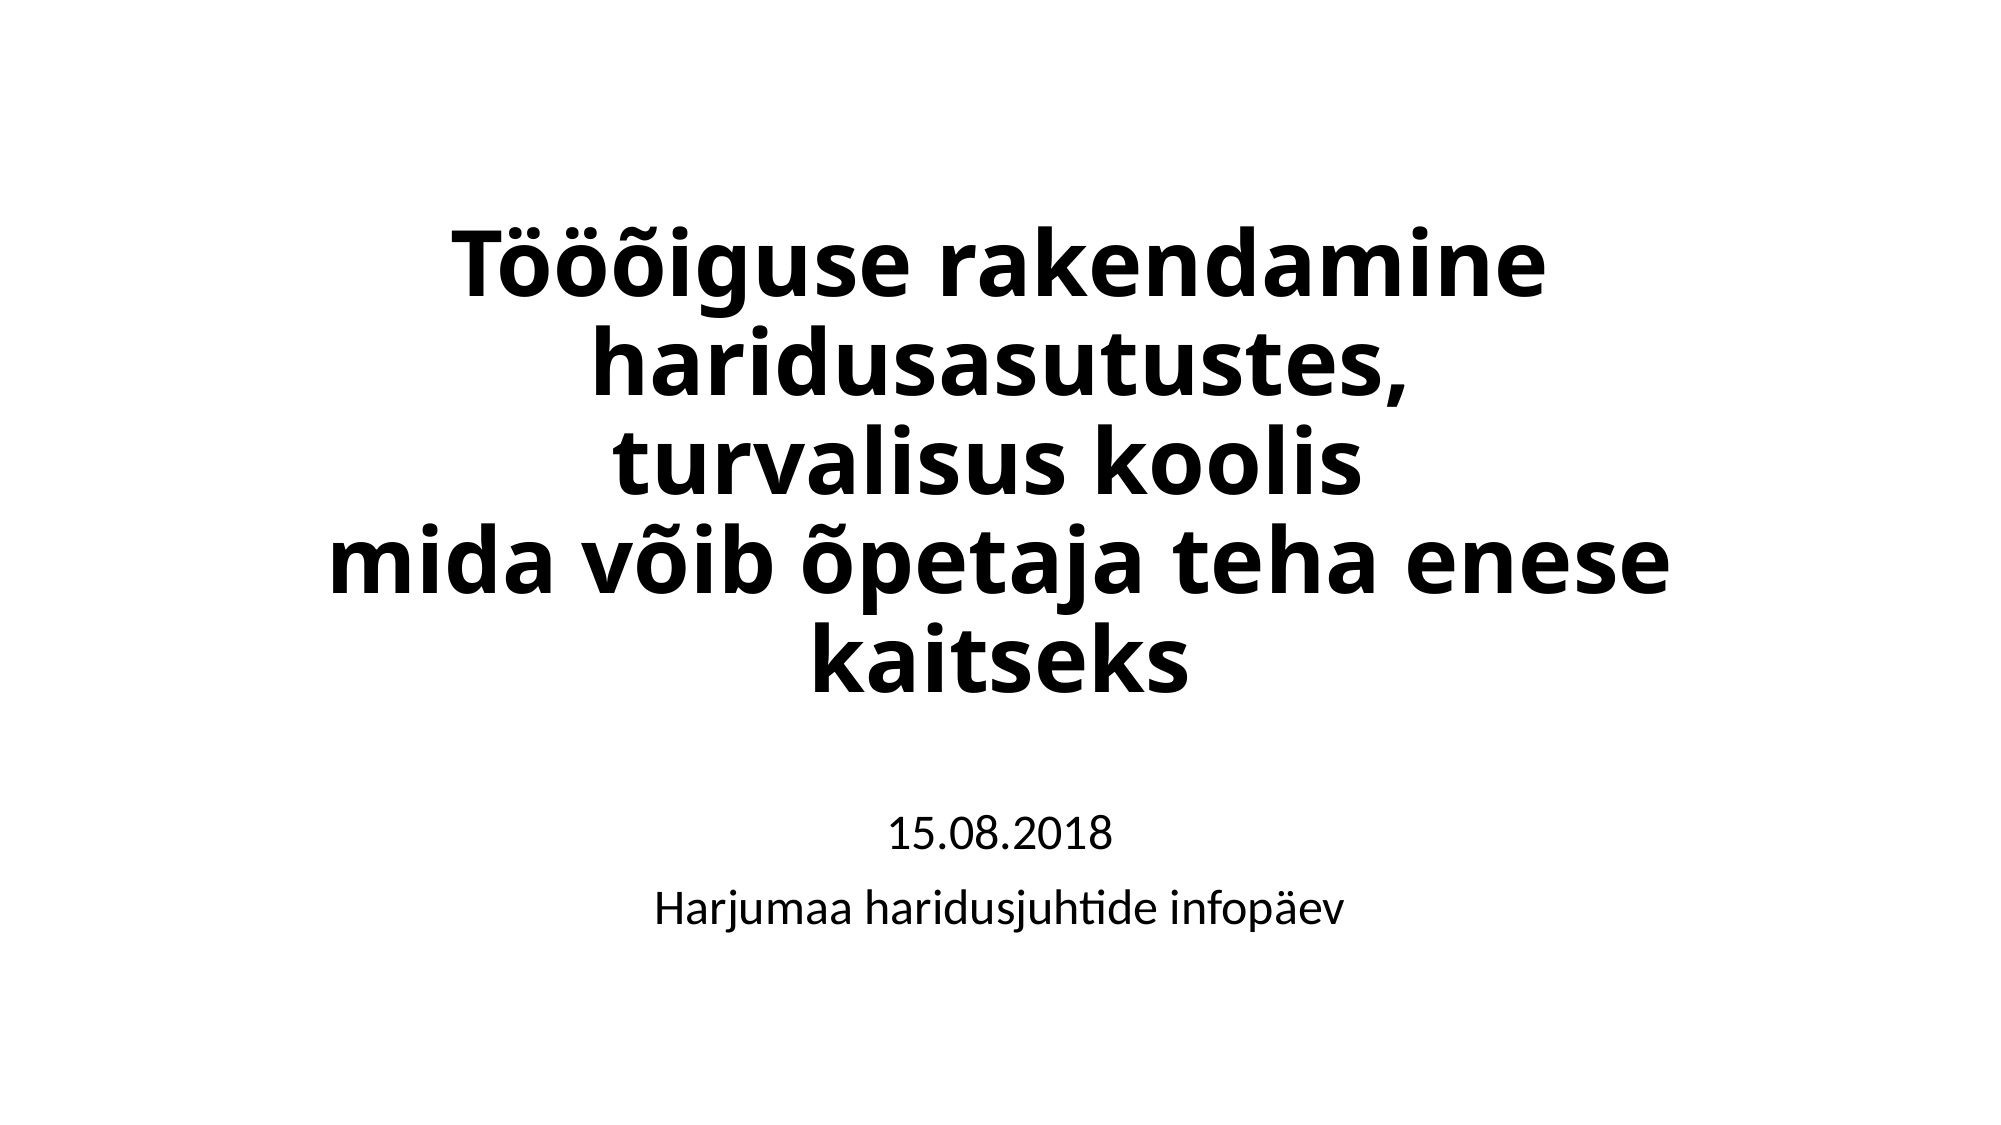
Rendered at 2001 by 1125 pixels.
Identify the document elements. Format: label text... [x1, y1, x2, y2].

subtitle 15.08.2018 Harjumaa haridusjuhtide infopäev [249, 799, 1750, 986]
title Tööõiguse rakendamine haridusasutustes, turvalisus koolis mida võib õpetaja teha enese kaitseks [249, 184, 1750, 721]
